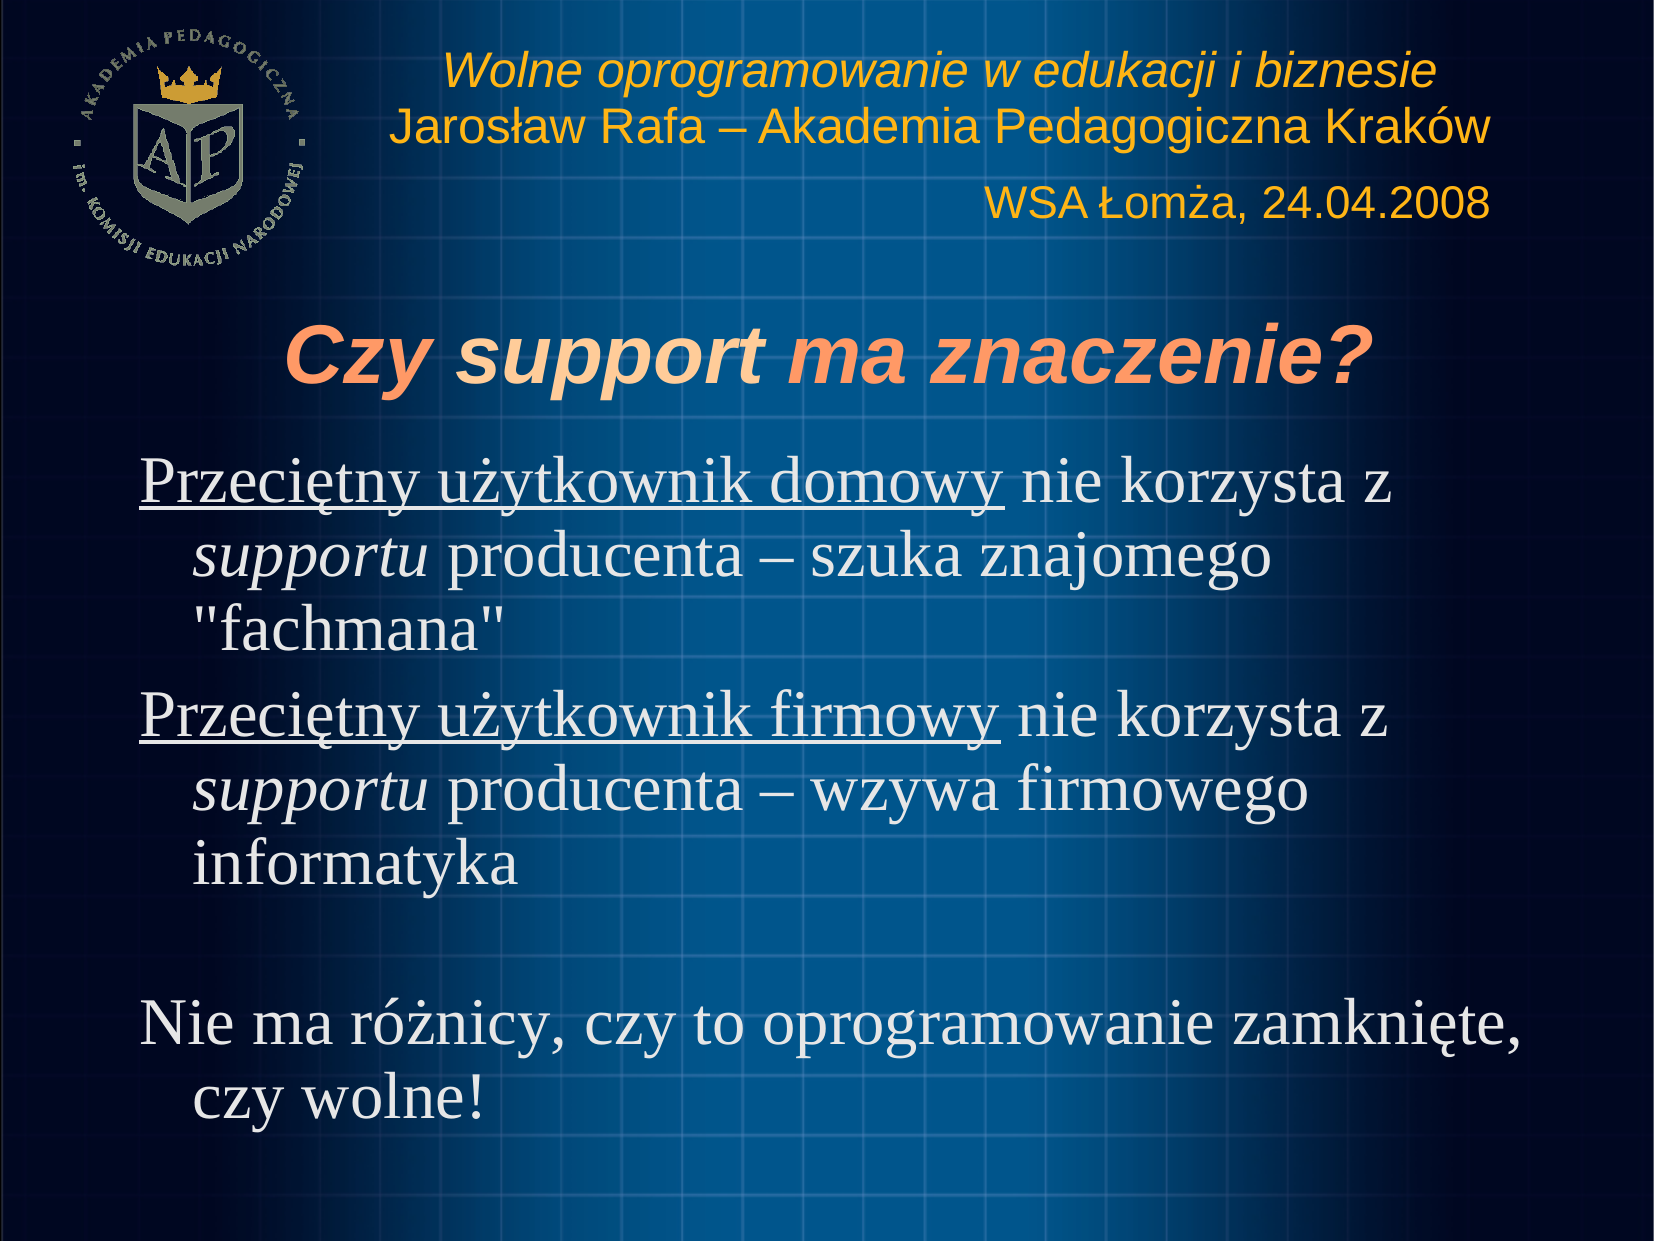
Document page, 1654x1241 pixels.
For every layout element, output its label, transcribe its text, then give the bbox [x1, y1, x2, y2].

list Przeciętny użytkownik domowy nie korzysta z supportu producenta – szuka znajomego "fachmana" Przeciętny użytkownik firmowy nie korzysta z supportu producenta – wzywa firmowego informatyka Nie ma różnicy, czy to oprogramowanie zamknięte, czy wolne! [121, 442, 1561, 1208]
picture [0, 0, 1654, 1241]
title Czy support ma znaczenie? [123, 302, 1536, 407]
